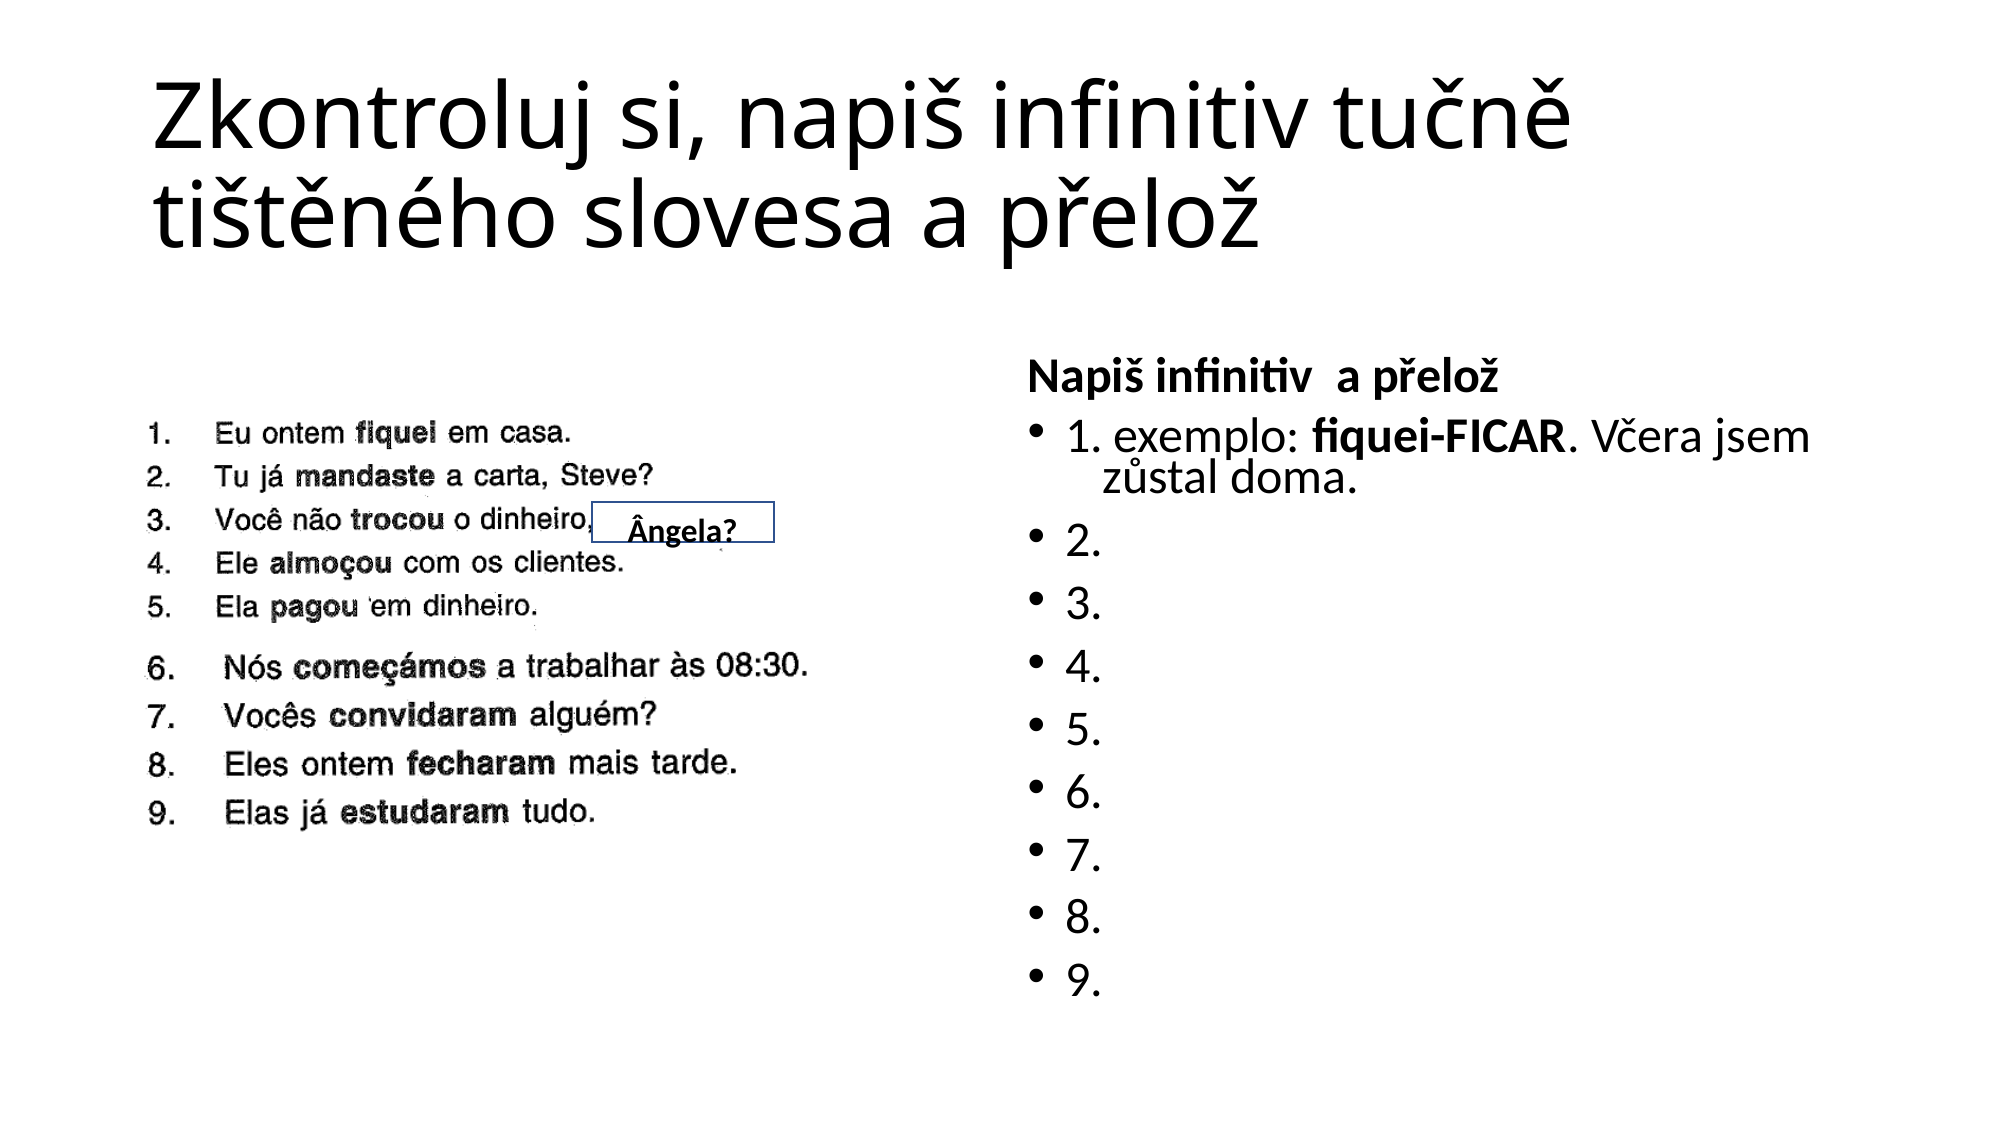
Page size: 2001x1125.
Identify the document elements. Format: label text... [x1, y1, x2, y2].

title Zkontroluj si, napiš infinitiv tučně tištěného slovesa a přelož [137, 59, 1863, 278]
text_box Ângela? [592, 502, 774, 542]
list 1. exemplo: fiquei-FICAR. Včera jsem zůstal doma. 2. 3. 4. 5. 6. 7. 8. 9. [1012, 410, 1863, 1016]
list Napiš infinitiv a přelož [1012, 275, 1863, 410]
picture [103, 382, 878, 901]
